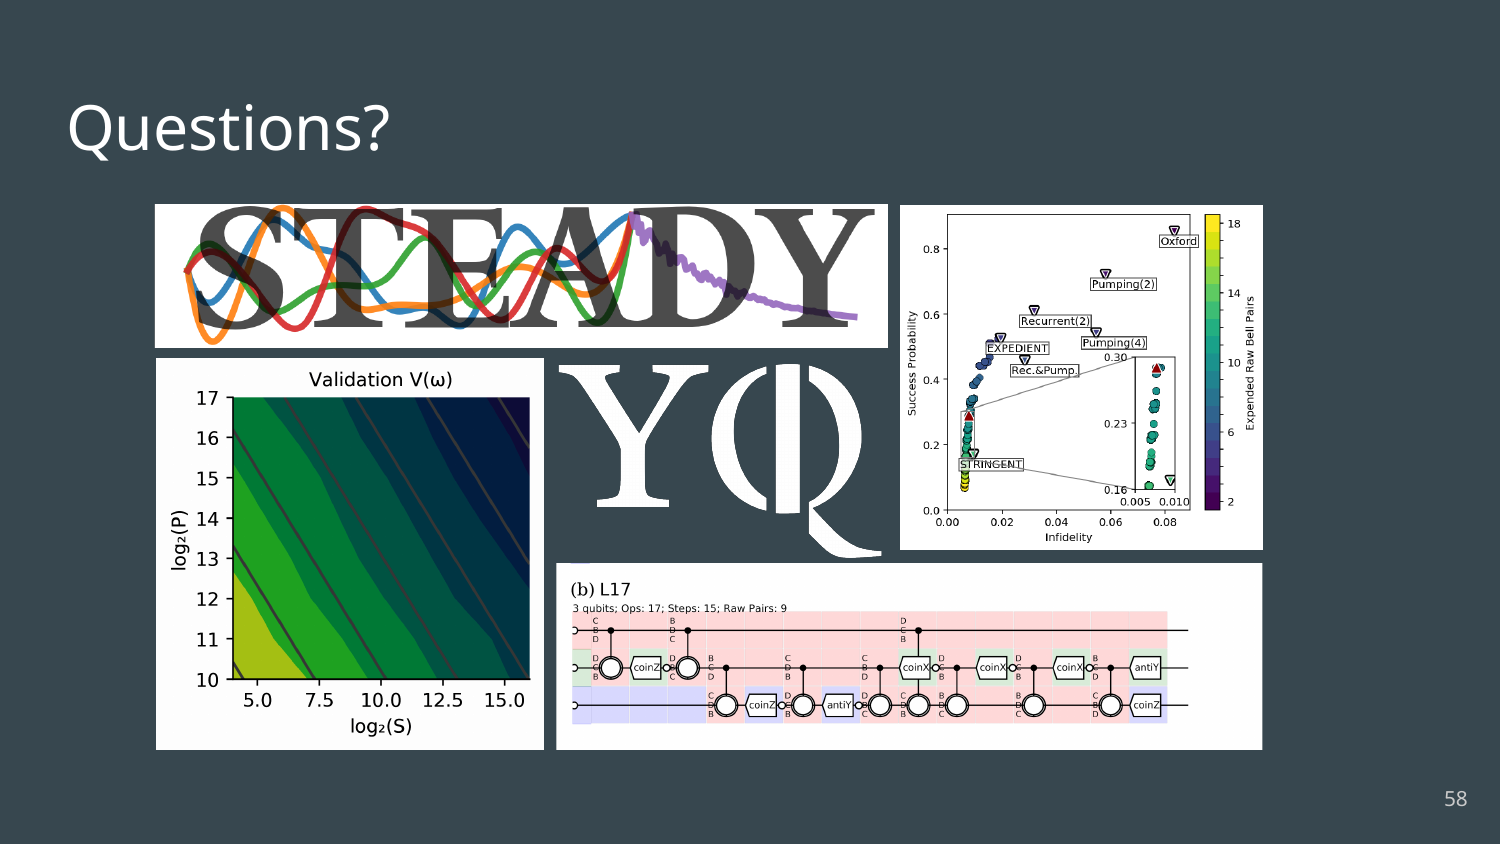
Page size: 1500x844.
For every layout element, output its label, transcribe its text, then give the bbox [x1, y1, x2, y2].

picture [900, 205, 1263, 550]
picture [556, 563, 1263, 750]
picture [147, 190, 894, 750]
slide_number <number> [1392, 767, 1483, 833]
title Questions? [51, 72, 1449, 167]
